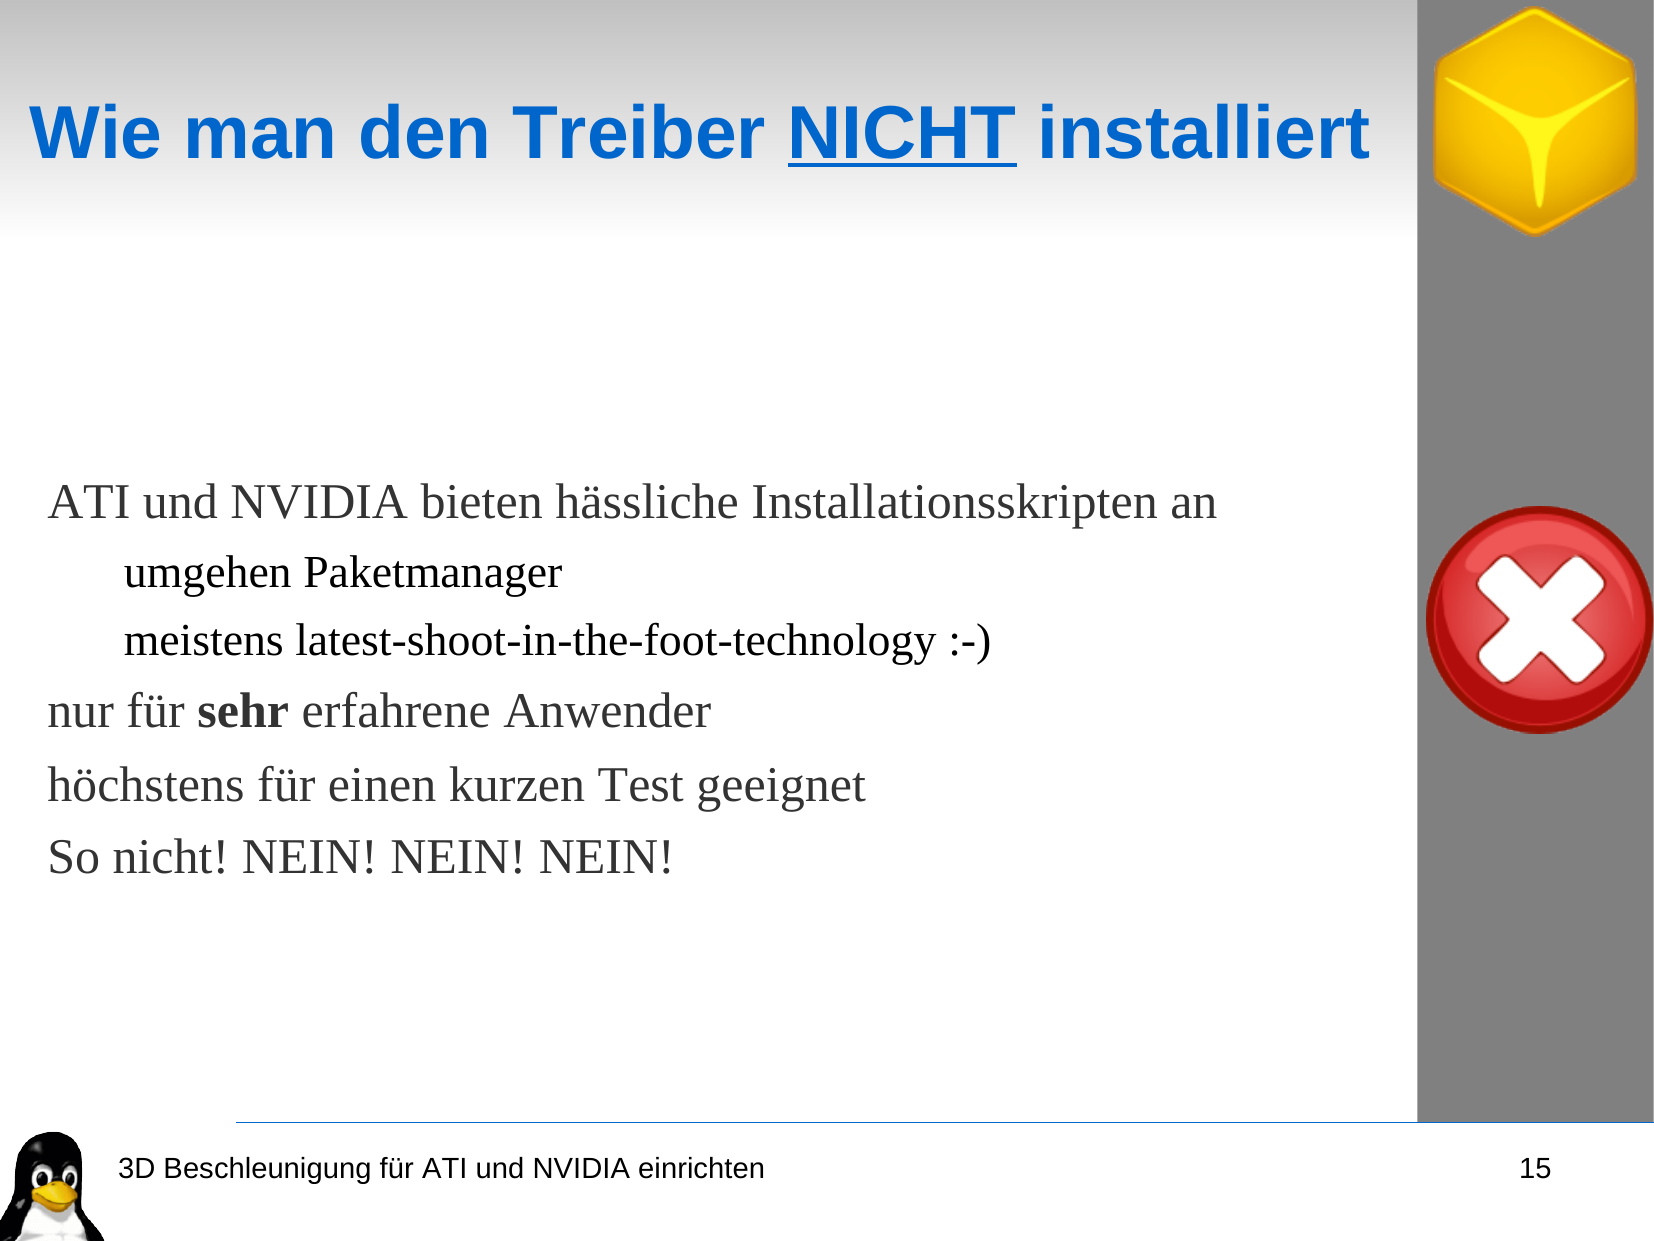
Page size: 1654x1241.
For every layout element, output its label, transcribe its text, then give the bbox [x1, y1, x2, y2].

picture [1433, 6, 1638, 237]
title Wie man den Treiber NICHT installiert [29, 29, 1388, 237]
picture [1426, 506, 1654, 734]
picture [139, 1160, 148, 1176]
picture [0, 1121, 148, 1241]
list ATI und NVIDIA bieten hässliche Installationsskripten an umgehen Paketmanager meistens latest-shoot-in-the-foot-technology :-) nur für sehr erfahrene Anwender höchstens für einen kurzen Test geeignet So nicht! NEIN! NEIN! NEIN! [29, 265, 1388, 1093]
